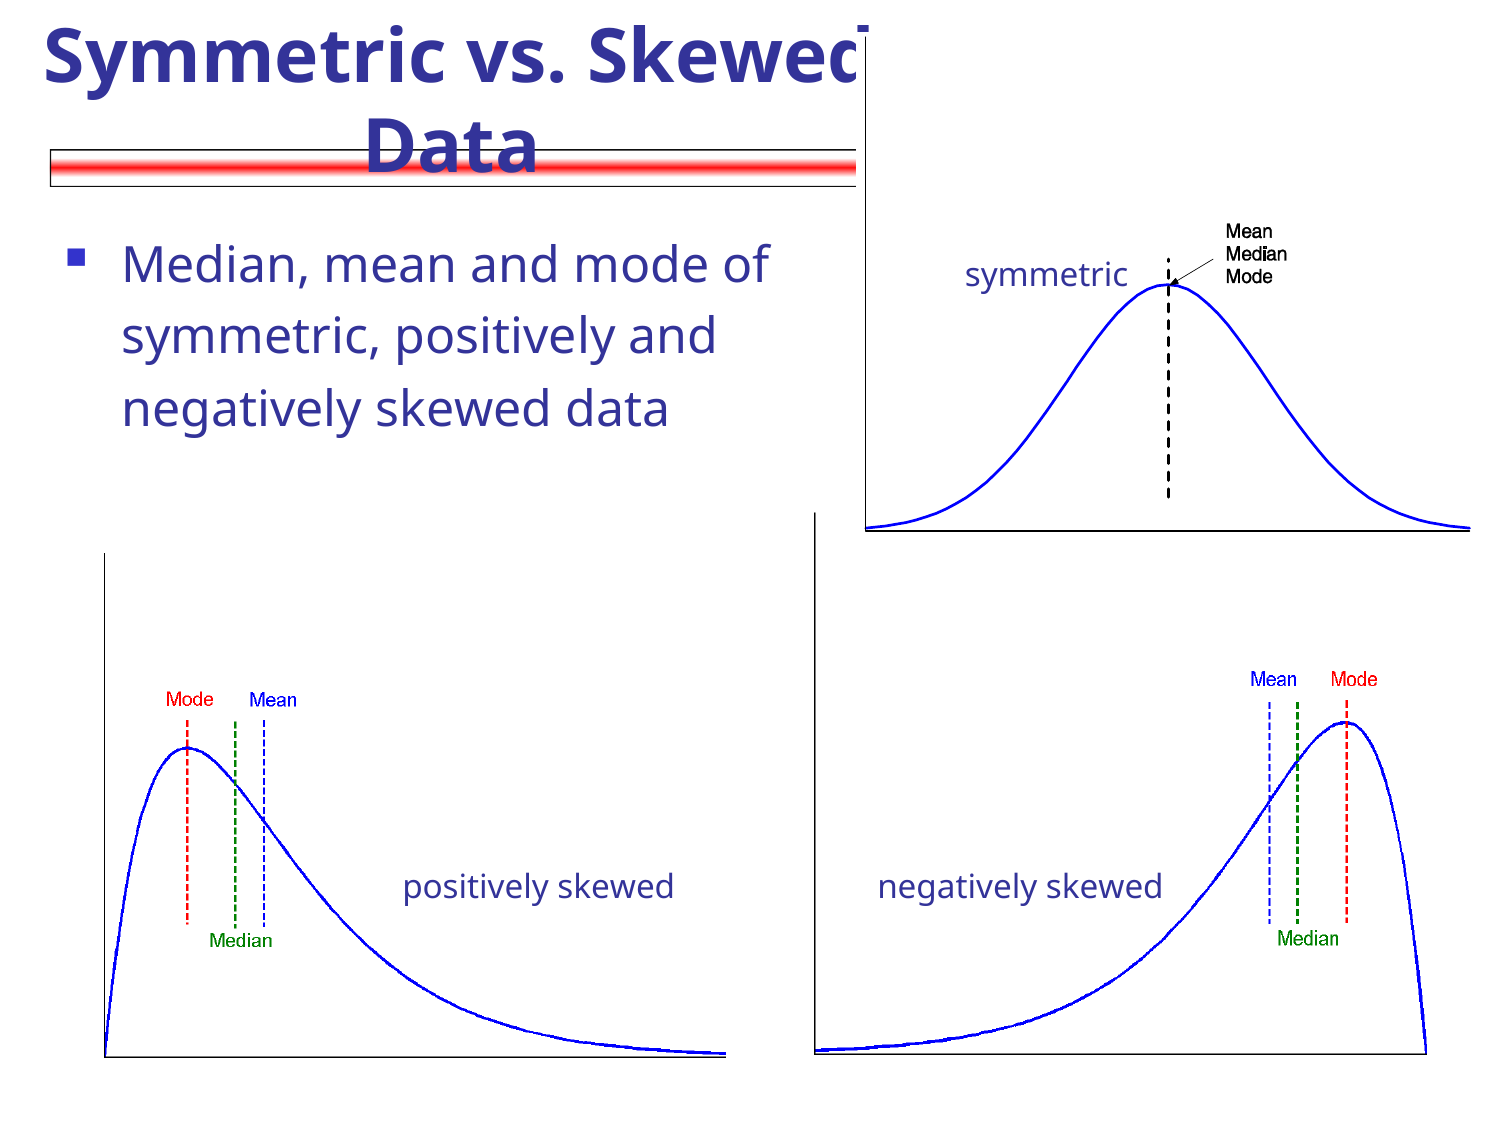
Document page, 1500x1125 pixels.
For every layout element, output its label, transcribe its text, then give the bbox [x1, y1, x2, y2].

text_box symmetric [949, 237, 1275, 300]
text_box positively skewed [387, 849, 713, 913]
text_box [0, 462, 1500, 1125]
list Median, mean and mode of symmetric, positively and negatively skewed data [50, 212, 855, 432]
title Symmetric vs. Skewed Data [0, 0, 933, 196]
text_box negatively skewed [862, 849, 1188, 913]
picture [855, 32, 1480, 540]
